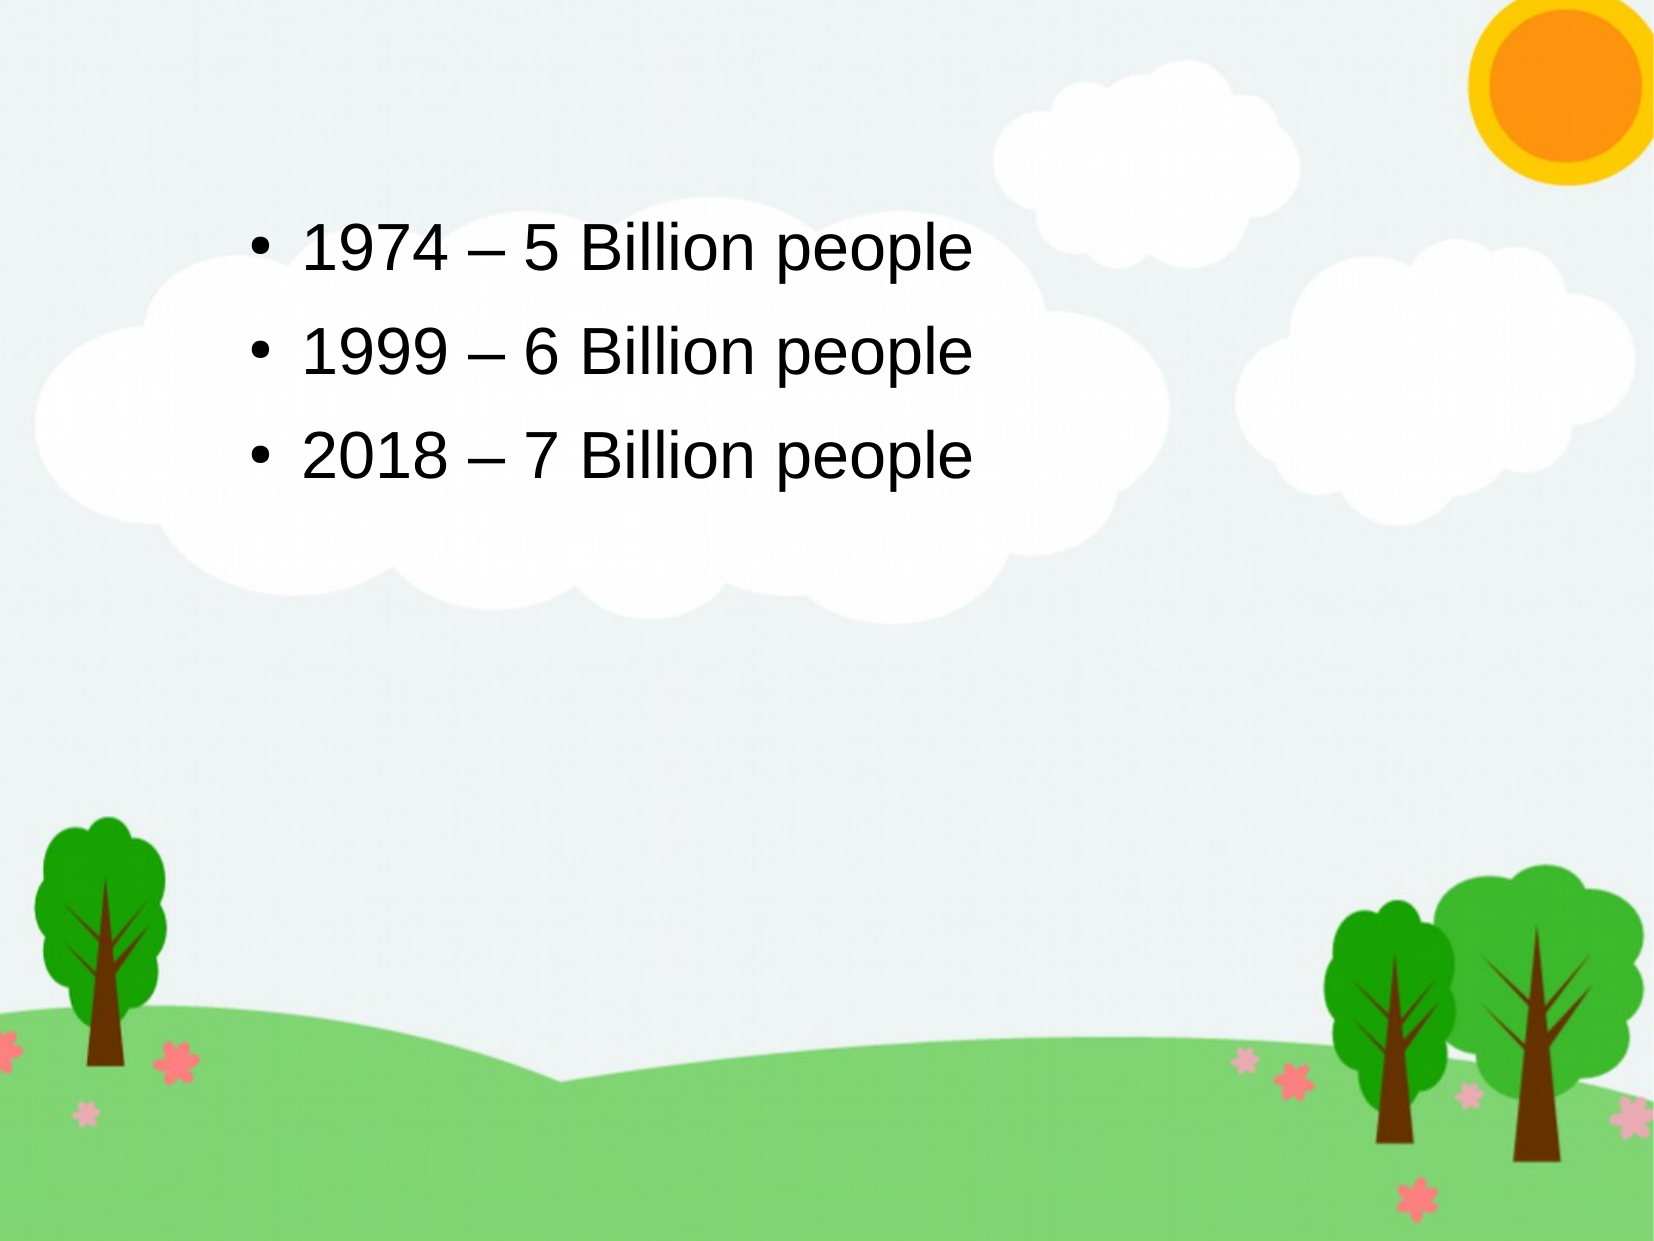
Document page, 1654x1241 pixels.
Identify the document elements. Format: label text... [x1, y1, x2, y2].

picture [0, 0, 1654, 1241]
list 1974 – 5 Billion people 1999 – 6 Billion people 2018 – 7 Billion people [124, 210, 976, 526]
